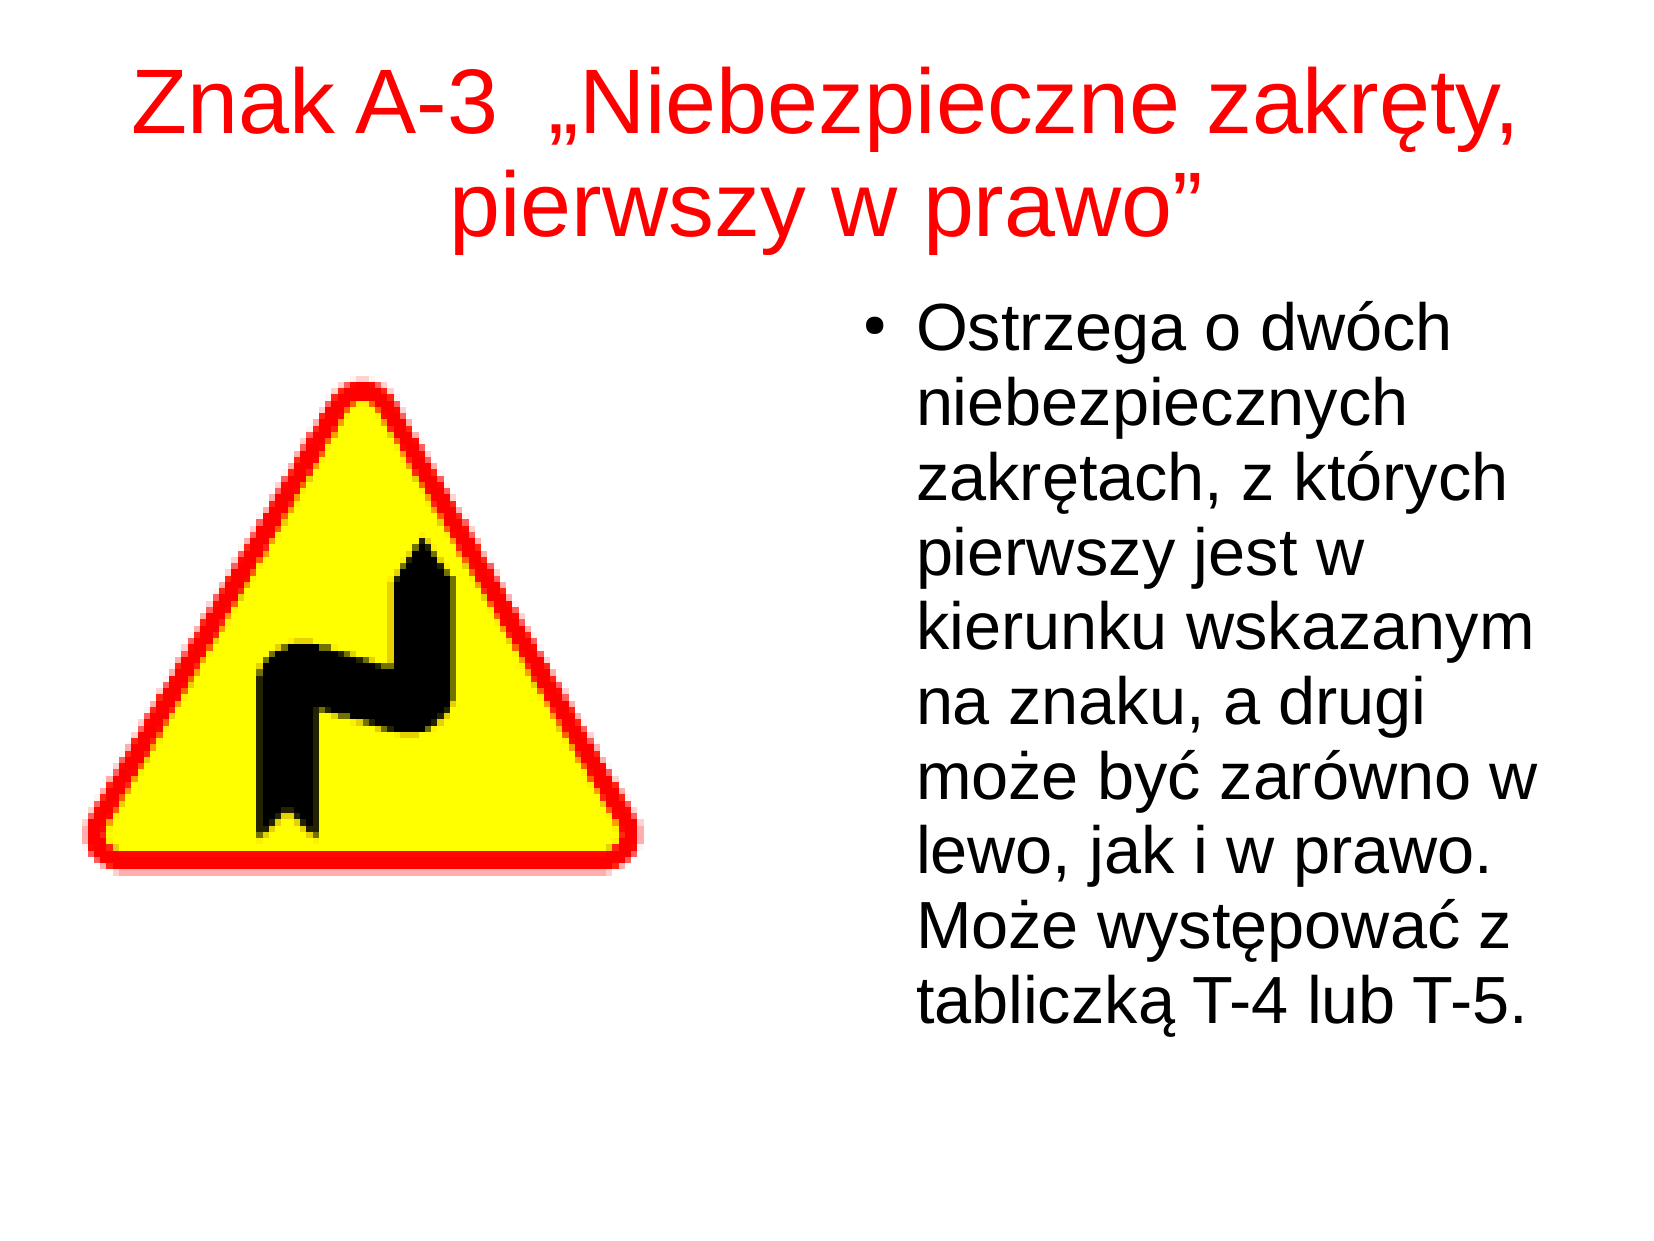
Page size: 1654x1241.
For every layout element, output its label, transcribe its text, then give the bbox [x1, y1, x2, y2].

title Znak A-3 „Niebezpieczne zakręty, pierwszy w prawo” [82, 50, 1571, 256]
list Ostrzega o dwóch niebezpiecznych zakrętach, z których pierwszy jest w kierunku wskazanym na znaku, a drugi może być zarówno w lewo, jak i w prawo. Może występować z tabliczką T-4 lub T-5. [845, 290, 1572, 1094]
picture [82, 376, 644, 876]
